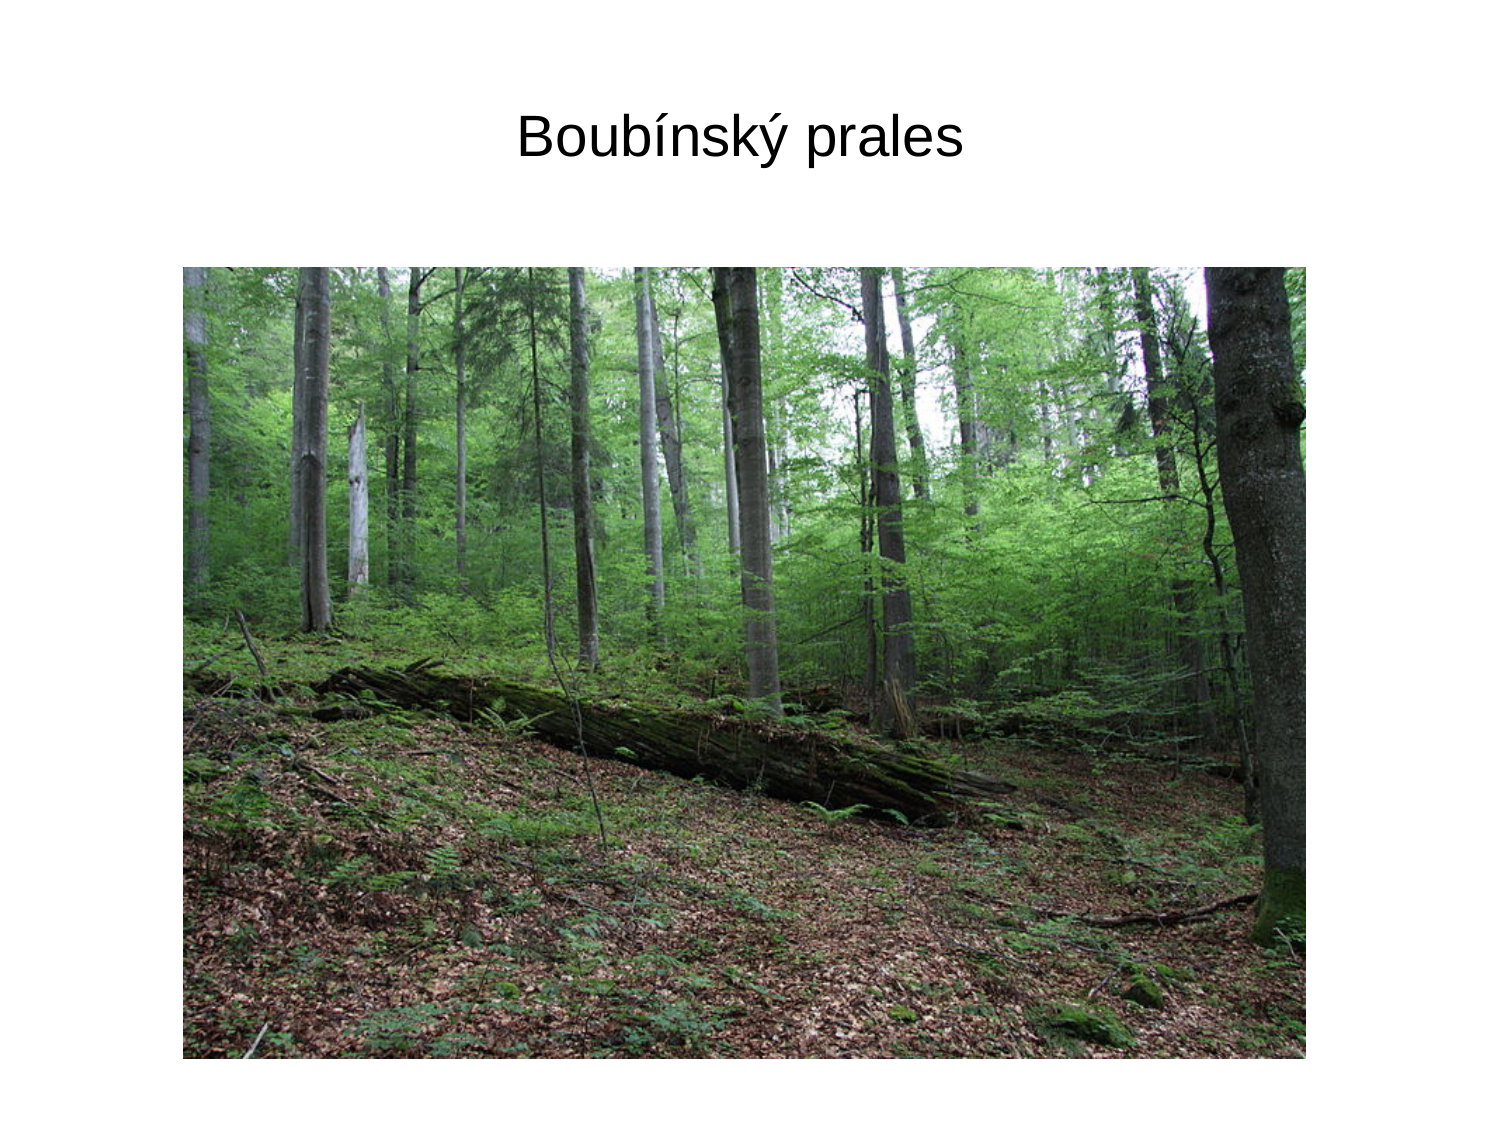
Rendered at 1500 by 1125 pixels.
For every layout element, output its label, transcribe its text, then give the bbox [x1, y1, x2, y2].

picture [183, 267, 1306, 1059]
text_box Boubínský prales [502, 90, 981, 176]
